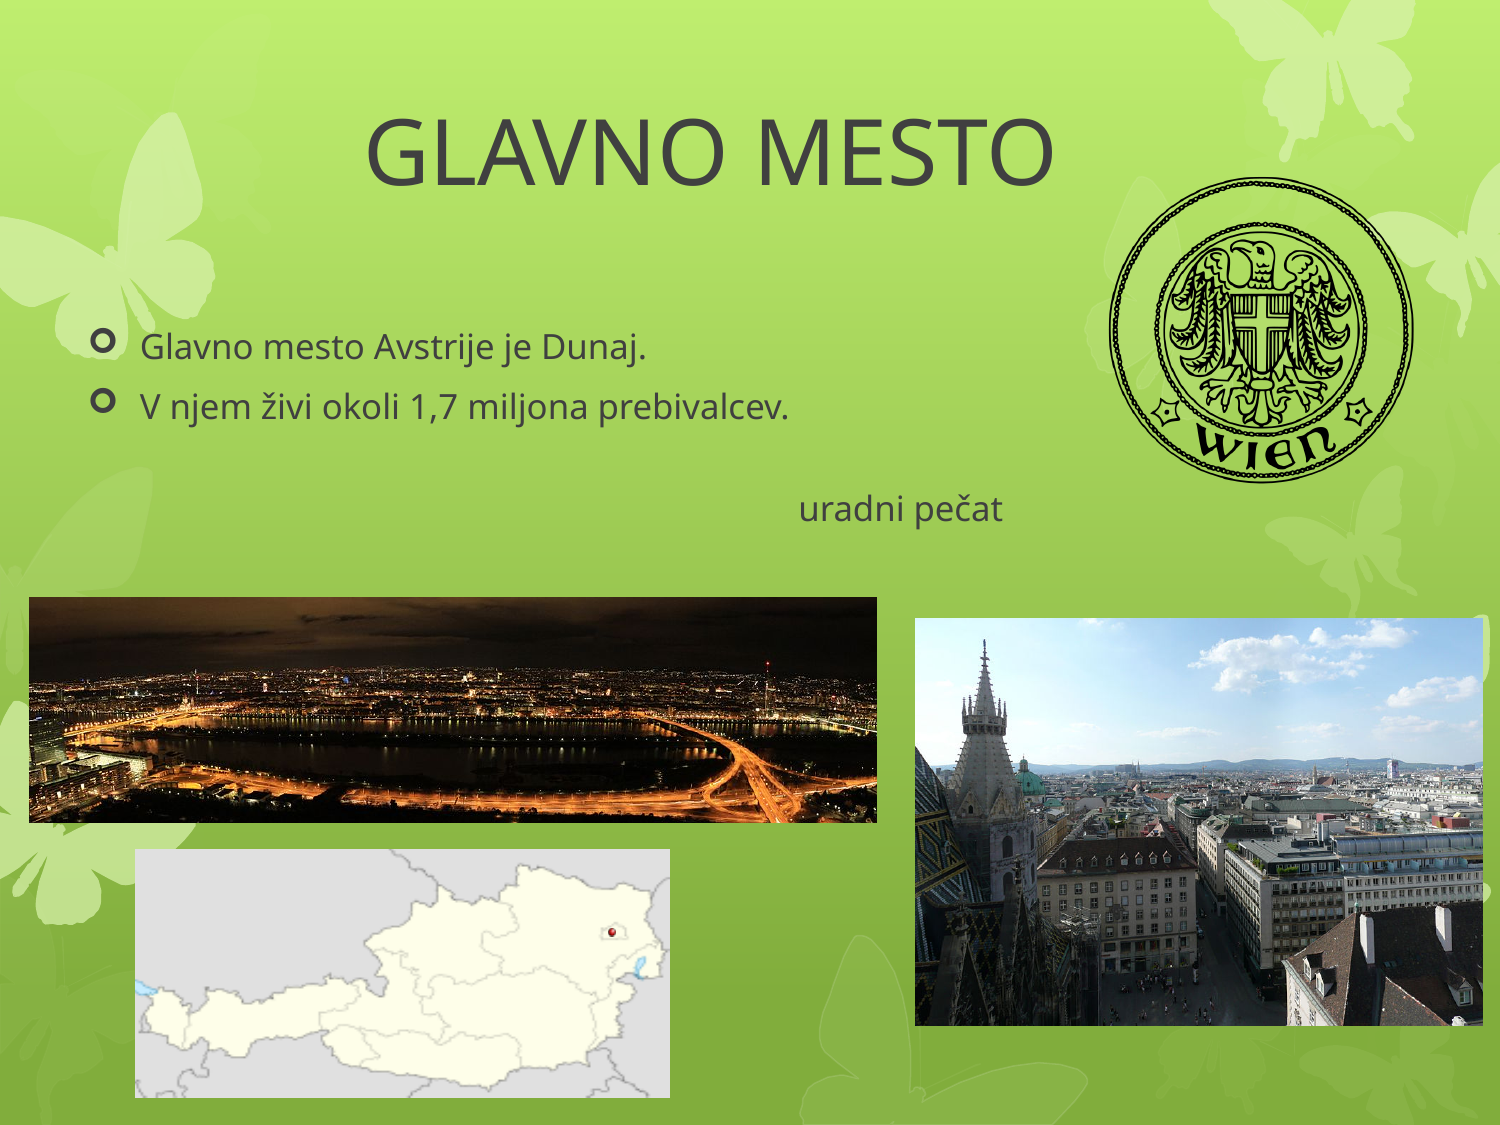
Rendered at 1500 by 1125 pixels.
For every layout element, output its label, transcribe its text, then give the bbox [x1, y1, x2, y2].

picture [29, 597, 877, 823]
list Glavno mesto Avstrije je Dunaj. V njem živi okoli 1,7 miljona prebivalcev. uradni pečat [72, 302, 1468, 551]
picture [915, 618, 1483, 1026]
picture [135, 849, 670, 1098]
picture [1104, 172, 1418, 488]
title GLAVNO MESTO [348, 54, 1500, 243]
